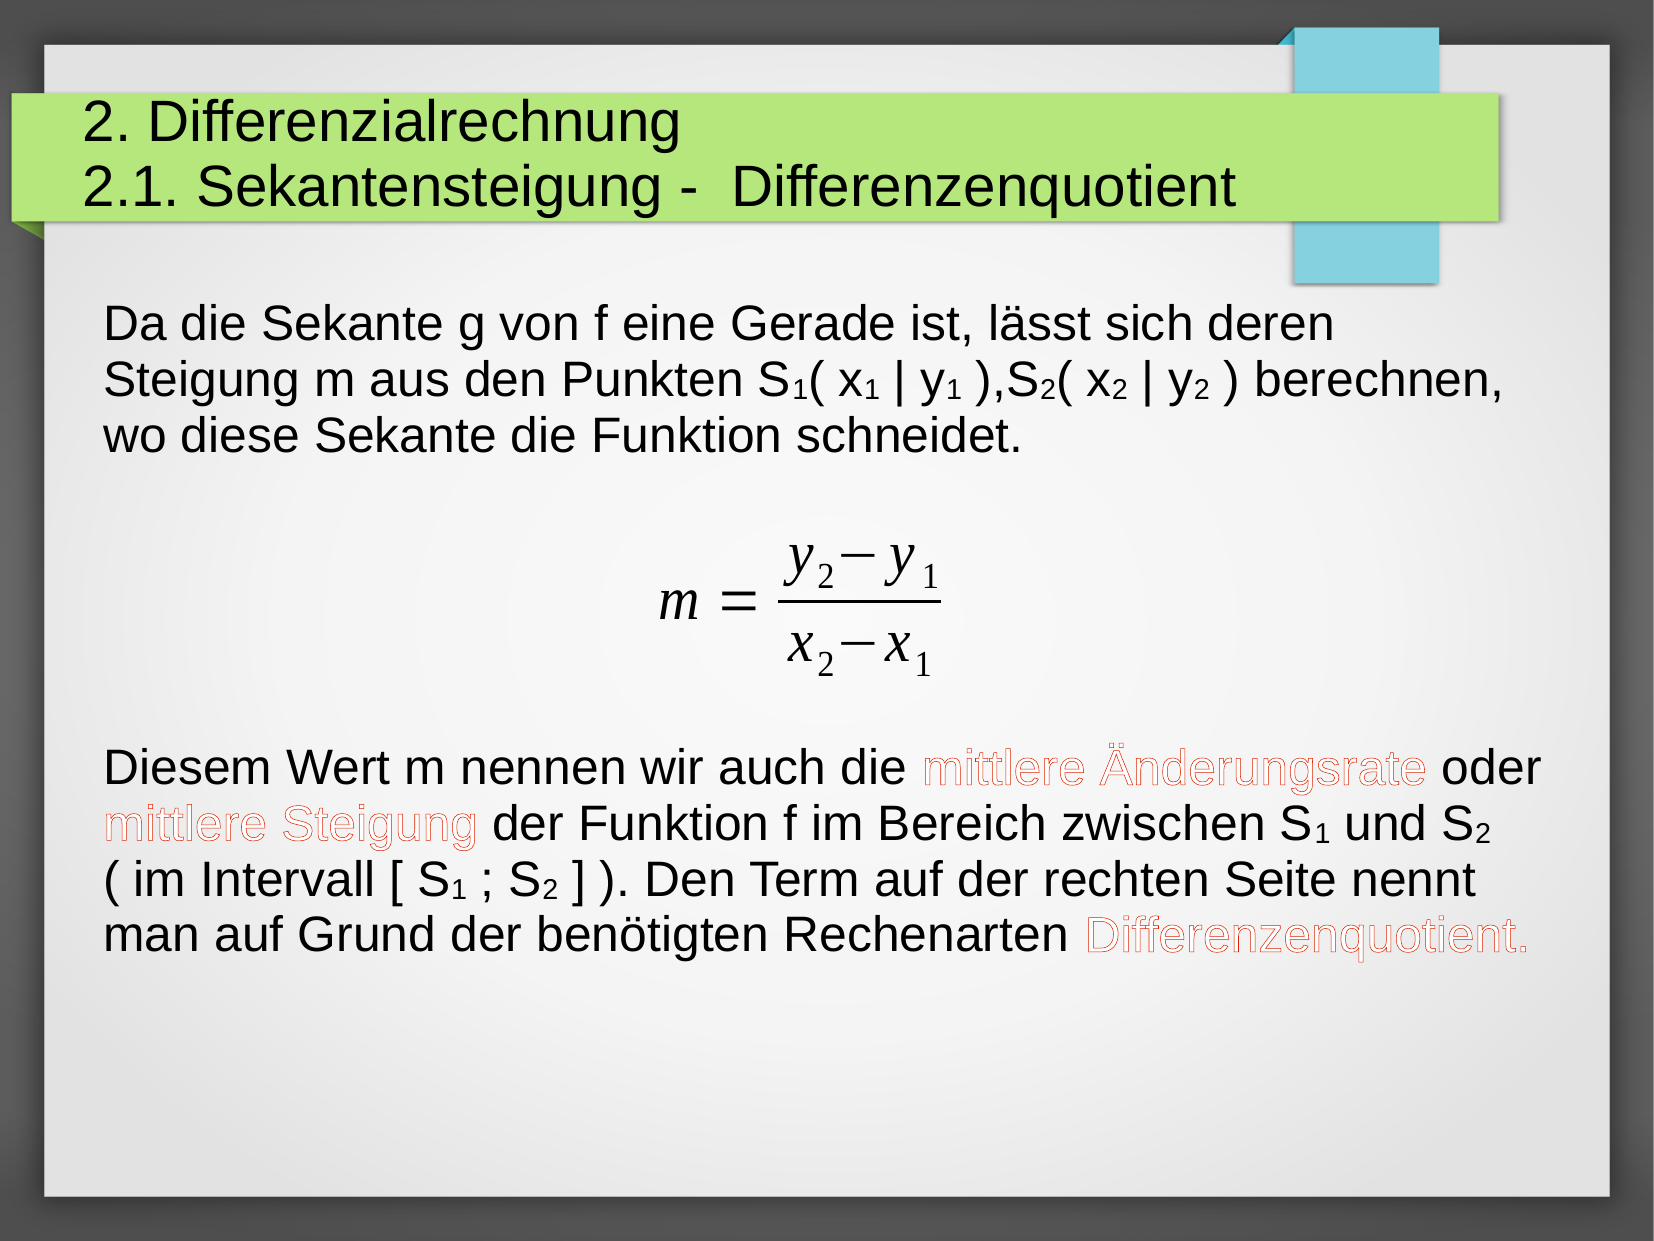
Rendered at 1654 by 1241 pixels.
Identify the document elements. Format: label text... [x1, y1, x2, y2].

list Da die Sekante g von f eine Gerade ist, lässt sich deren Steigung m aus den Punkten S1( x1 | y1 ),S2( x2 | y2 ) berechnen, wo diese Sekante die Funktion schneidet. Diesem Wert m nennen wir auch die mittlere Änderungsrate oder mittlere Steigung der Funktion f im Bereich zwischen S1 und S2 ( im Intervall [ S1 ; S2 ] ). Den Term auf der rechten Seite nennt man auf Grund der benötigten Rechenarten Differenzenquotient. [103, 295, 1545, 1015]
title 2. Differenzialrechnung 2.1. Sekantensteigung - Differenzenquotient [82, 88, 1264, 219]
chart [644, 519, 957, 686]
picture [0, 0, 1654, 1241]
